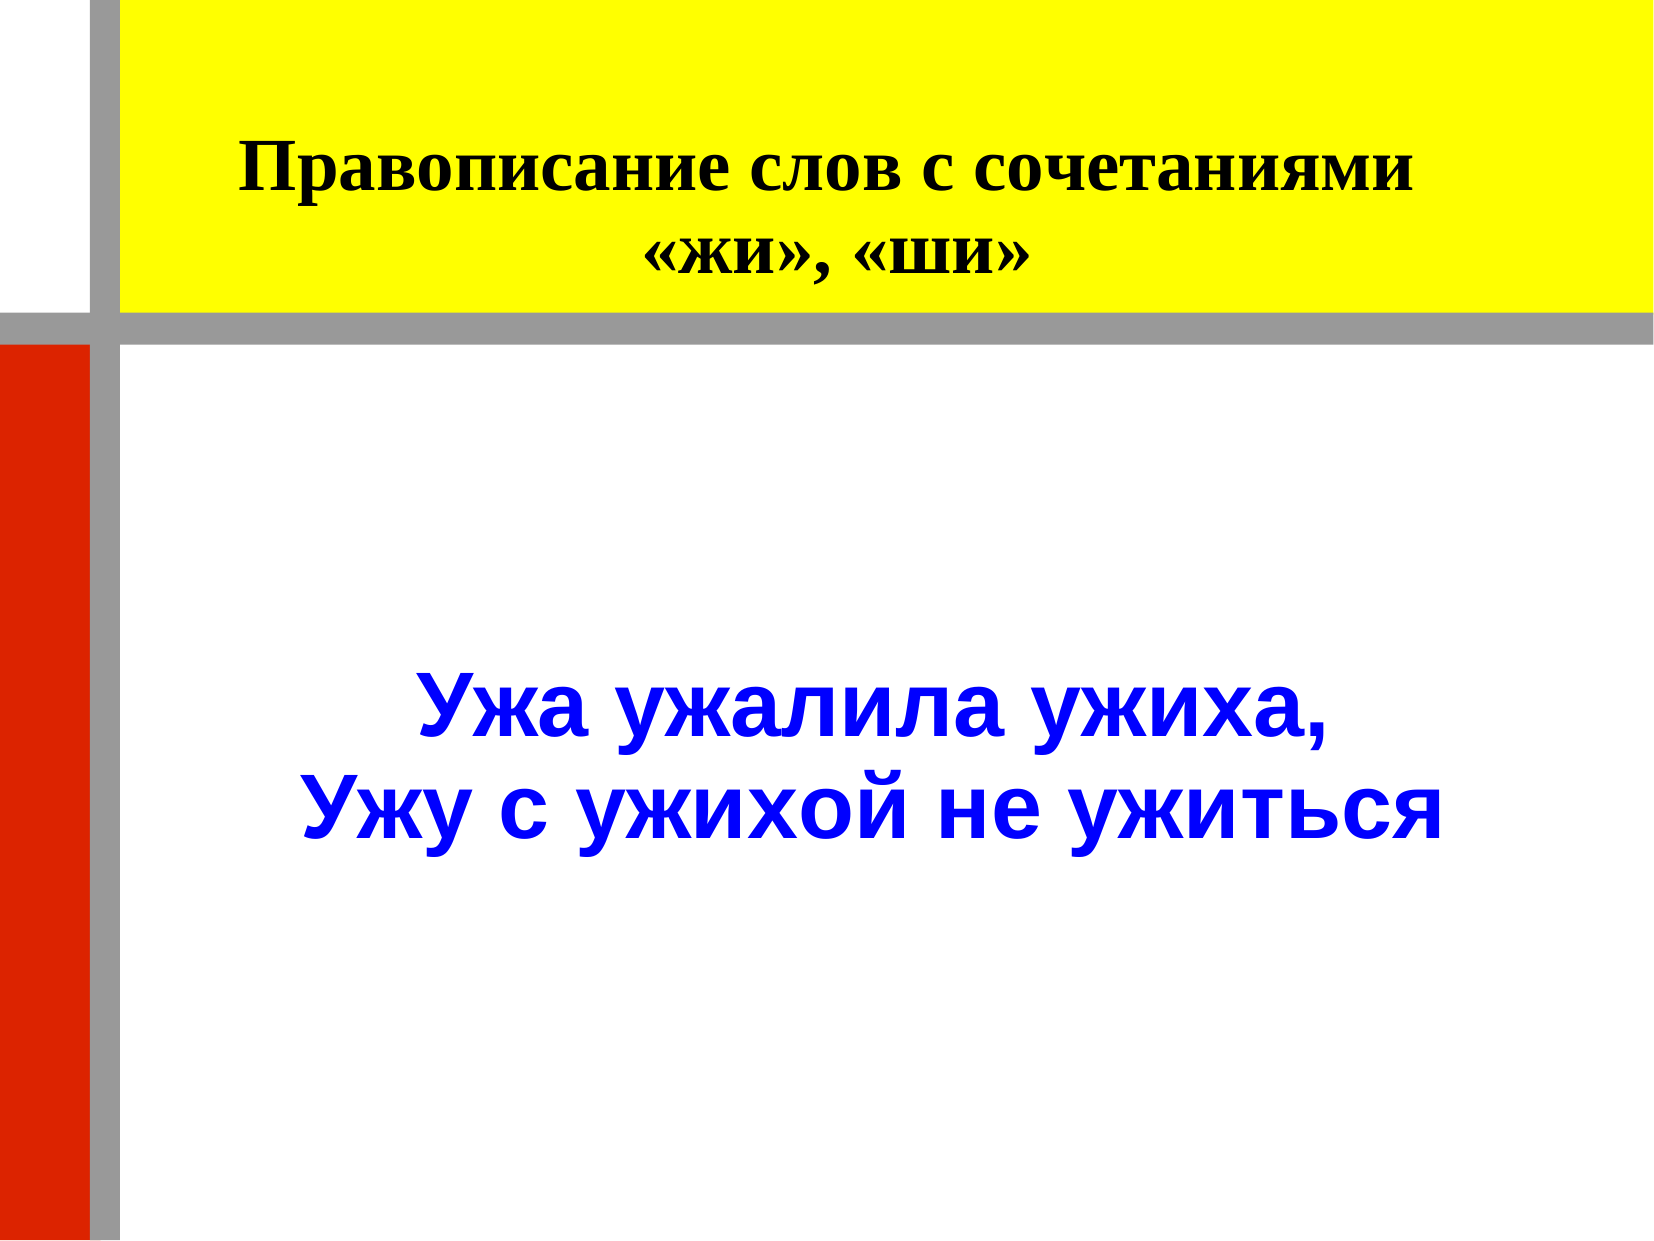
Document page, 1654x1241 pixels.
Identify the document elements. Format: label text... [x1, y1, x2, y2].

subtitle Ужа ужалила ужиха, Ужу с ужихой не ужиться [178, 364, 1570, 1147]
title Правописание слов с сочетаниями «жи», «ши» [121, 102, 1534, 310]
